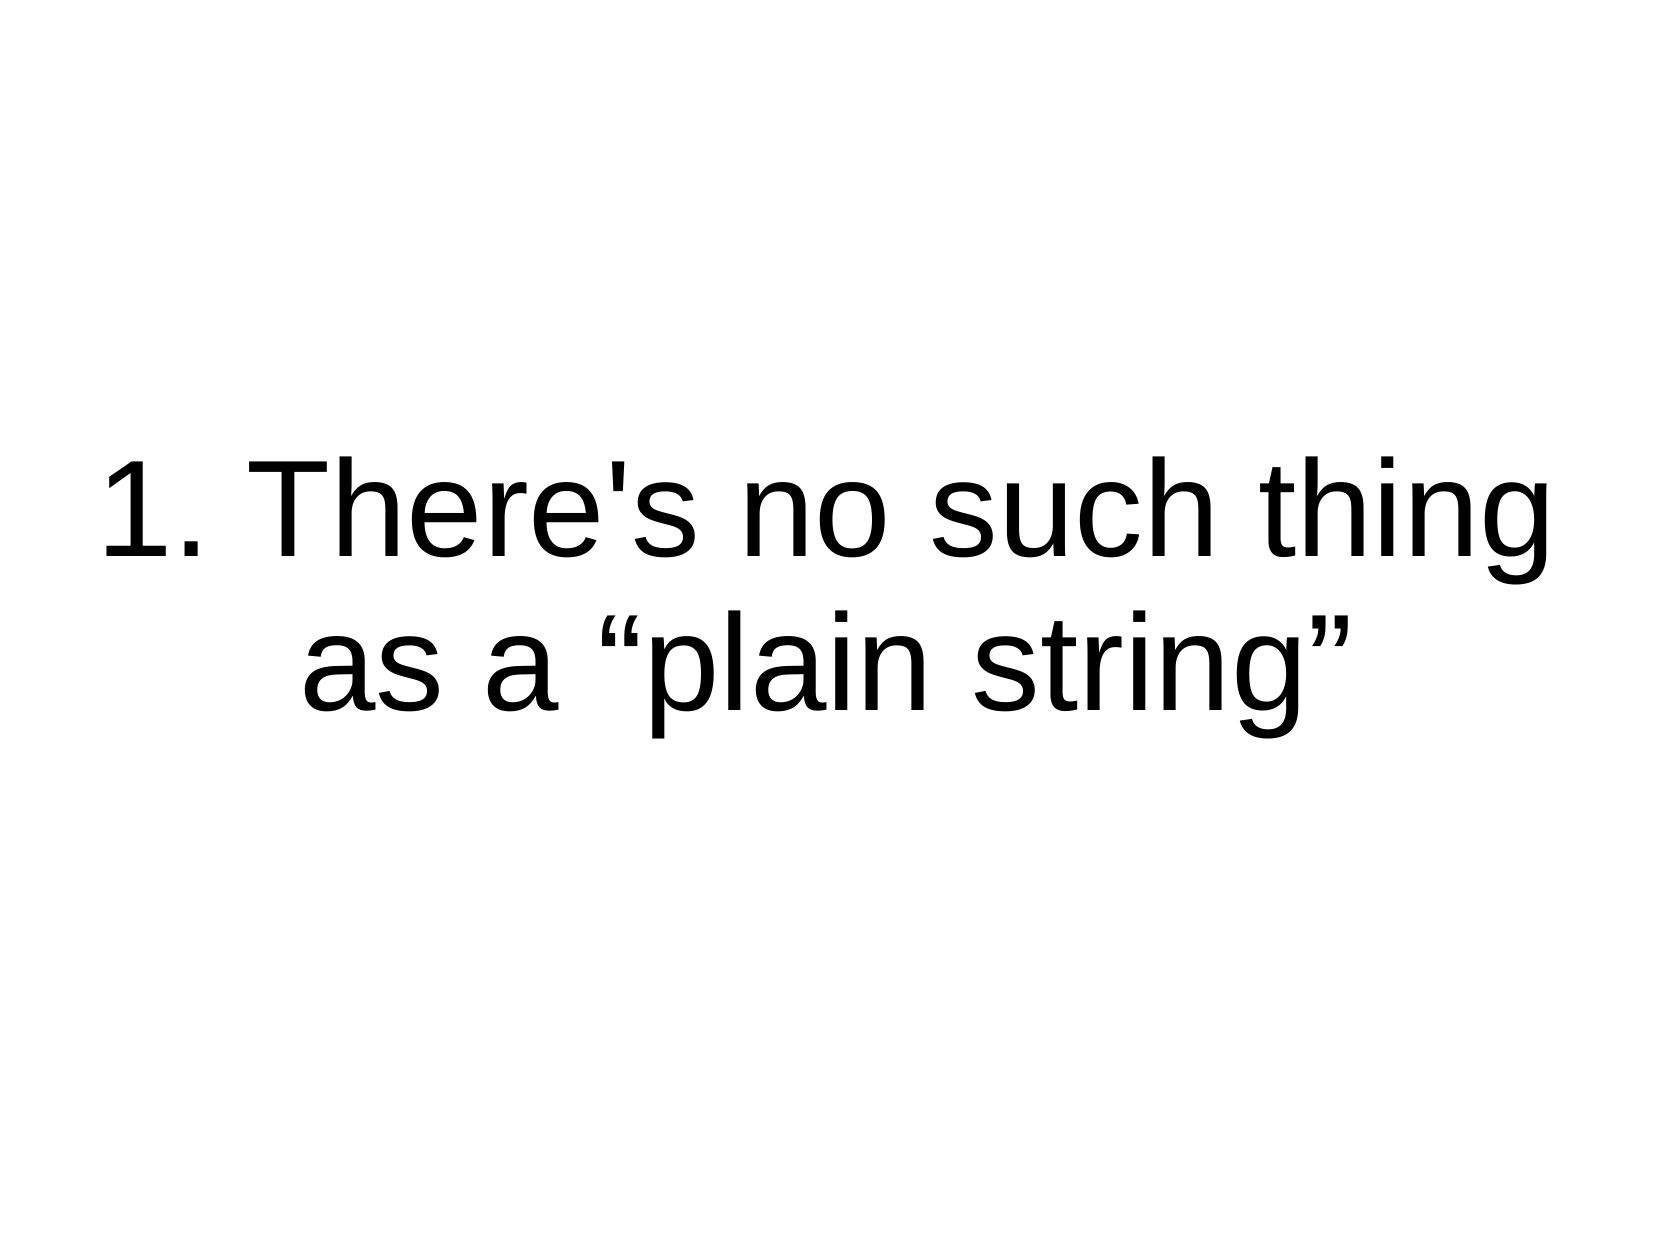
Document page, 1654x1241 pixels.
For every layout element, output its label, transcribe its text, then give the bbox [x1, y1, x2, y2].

title 1. There's no such thing as a “plain string” [82, 56, 1571, 1115]
